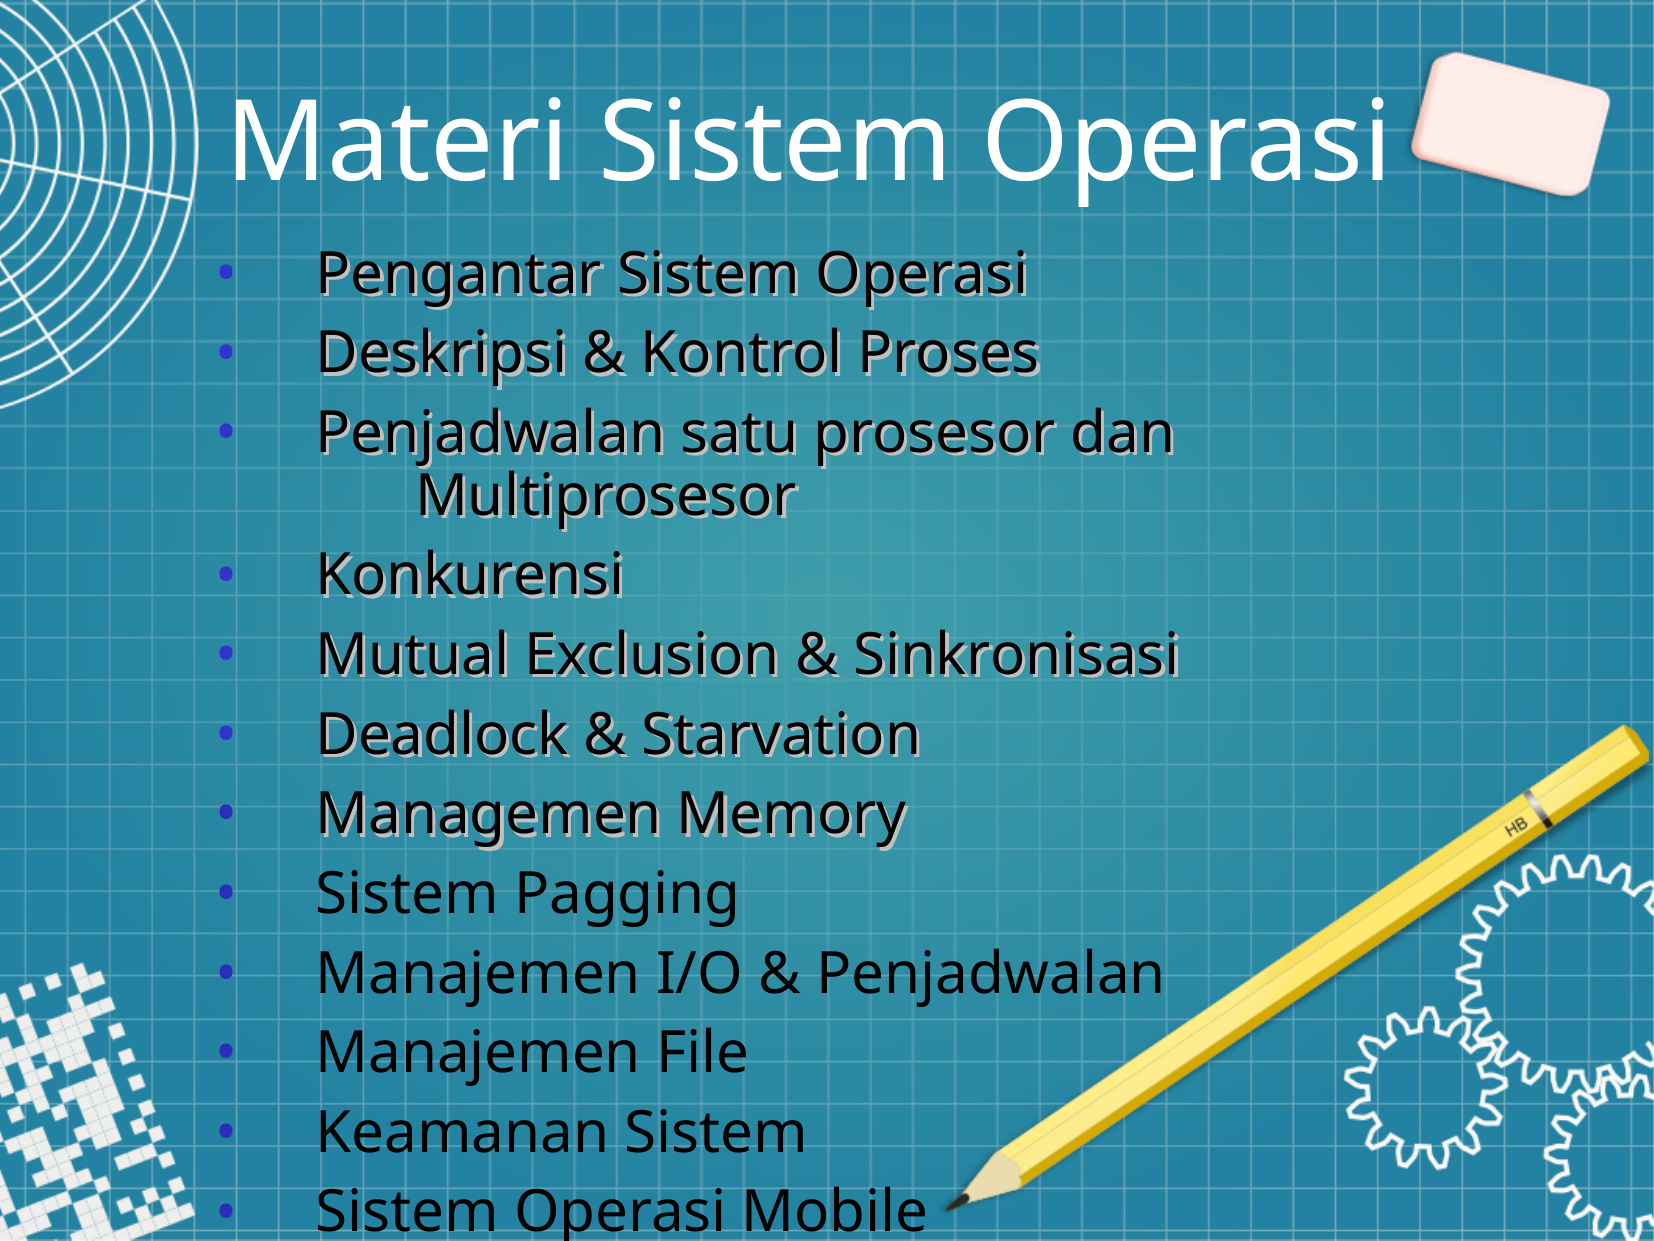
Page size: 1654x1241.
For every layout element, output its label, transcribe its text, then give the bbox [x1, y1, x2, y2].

text_box Materi Sistem Operasi [188, 0, 1430, 272]
text_box Pengantar Sistem Operasi Deskripsi & Kontrol Proses Penjadwalan satu prosesor dan Multiprosesor Konkurensi Mutual Exclusion & Sinkronisasi Deadlock & Starvation Managemen Memory Sistem Pagging Manajemen I/O & Penjadwalan Manajemen File Keamanan Sistem Sistem Operasi Mobile [201, 236, 1406, 1241]
